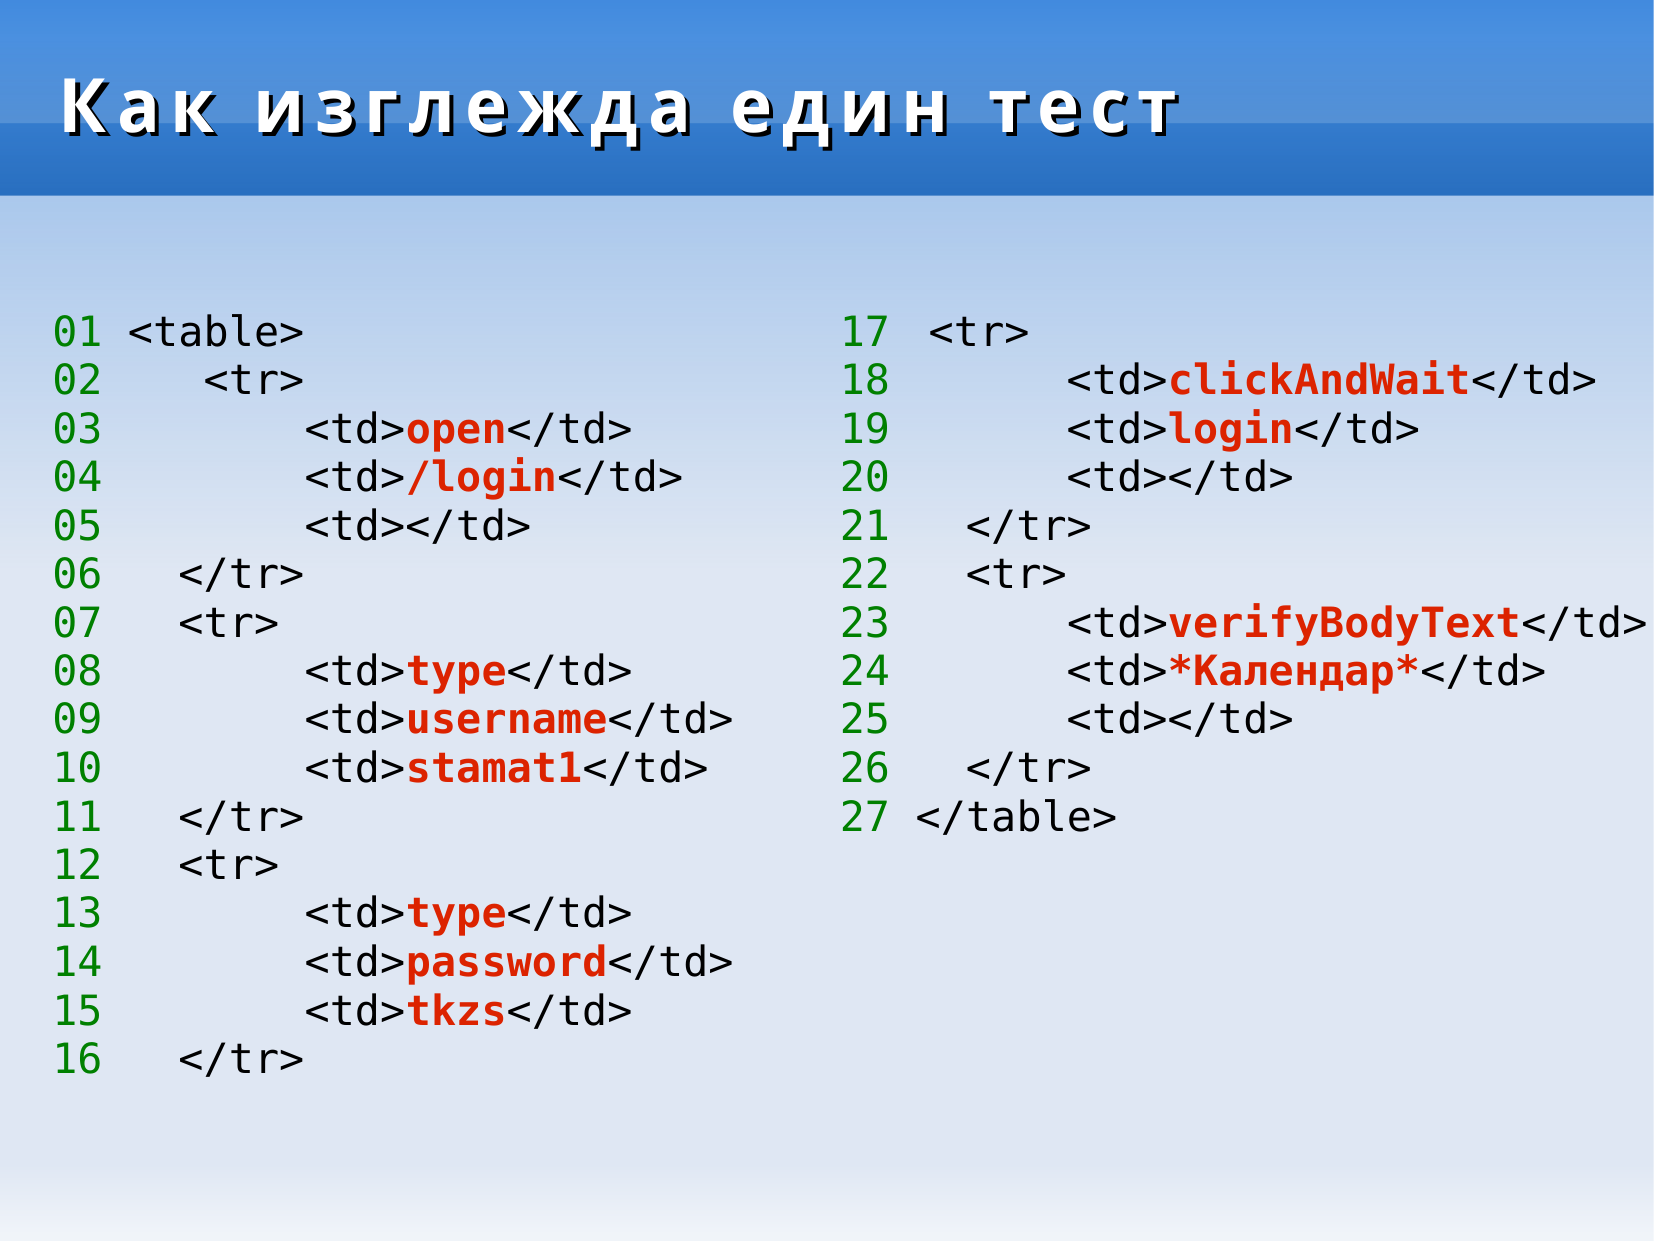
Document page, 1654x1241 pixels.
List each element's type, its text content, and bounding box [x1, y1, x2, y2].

text_box 01 <table> 02 <tr> 03 <td>open</td> 04 <td>/login</td> 05 <td></td> 06 </tr> 07 <tr> 08 <td>type</td> 09 <td>username</td> 10 <td>stamat1</td> 11 </tr> 12 <tr> 13 <td>type</td> 14 <td>password</td> 15 <td>tkzs</td> 16 </tr> [37, 300, 763, 1241]
text_box 17 <tr> 18 <td>clickAndWait</td> 19 <td>login</td> 20 <td></td> 21 </tr> 22 <tr> 23 <td>verifyBodyText</td> 24 <td>*Календар*</td> 25 <td></td> 26 </tr> 27 </table> [825, 300, 1654, 1241]
title Как изглежда един тест [59, 29, 1613, 178]
picture [0, 0, 1654, 1241]
